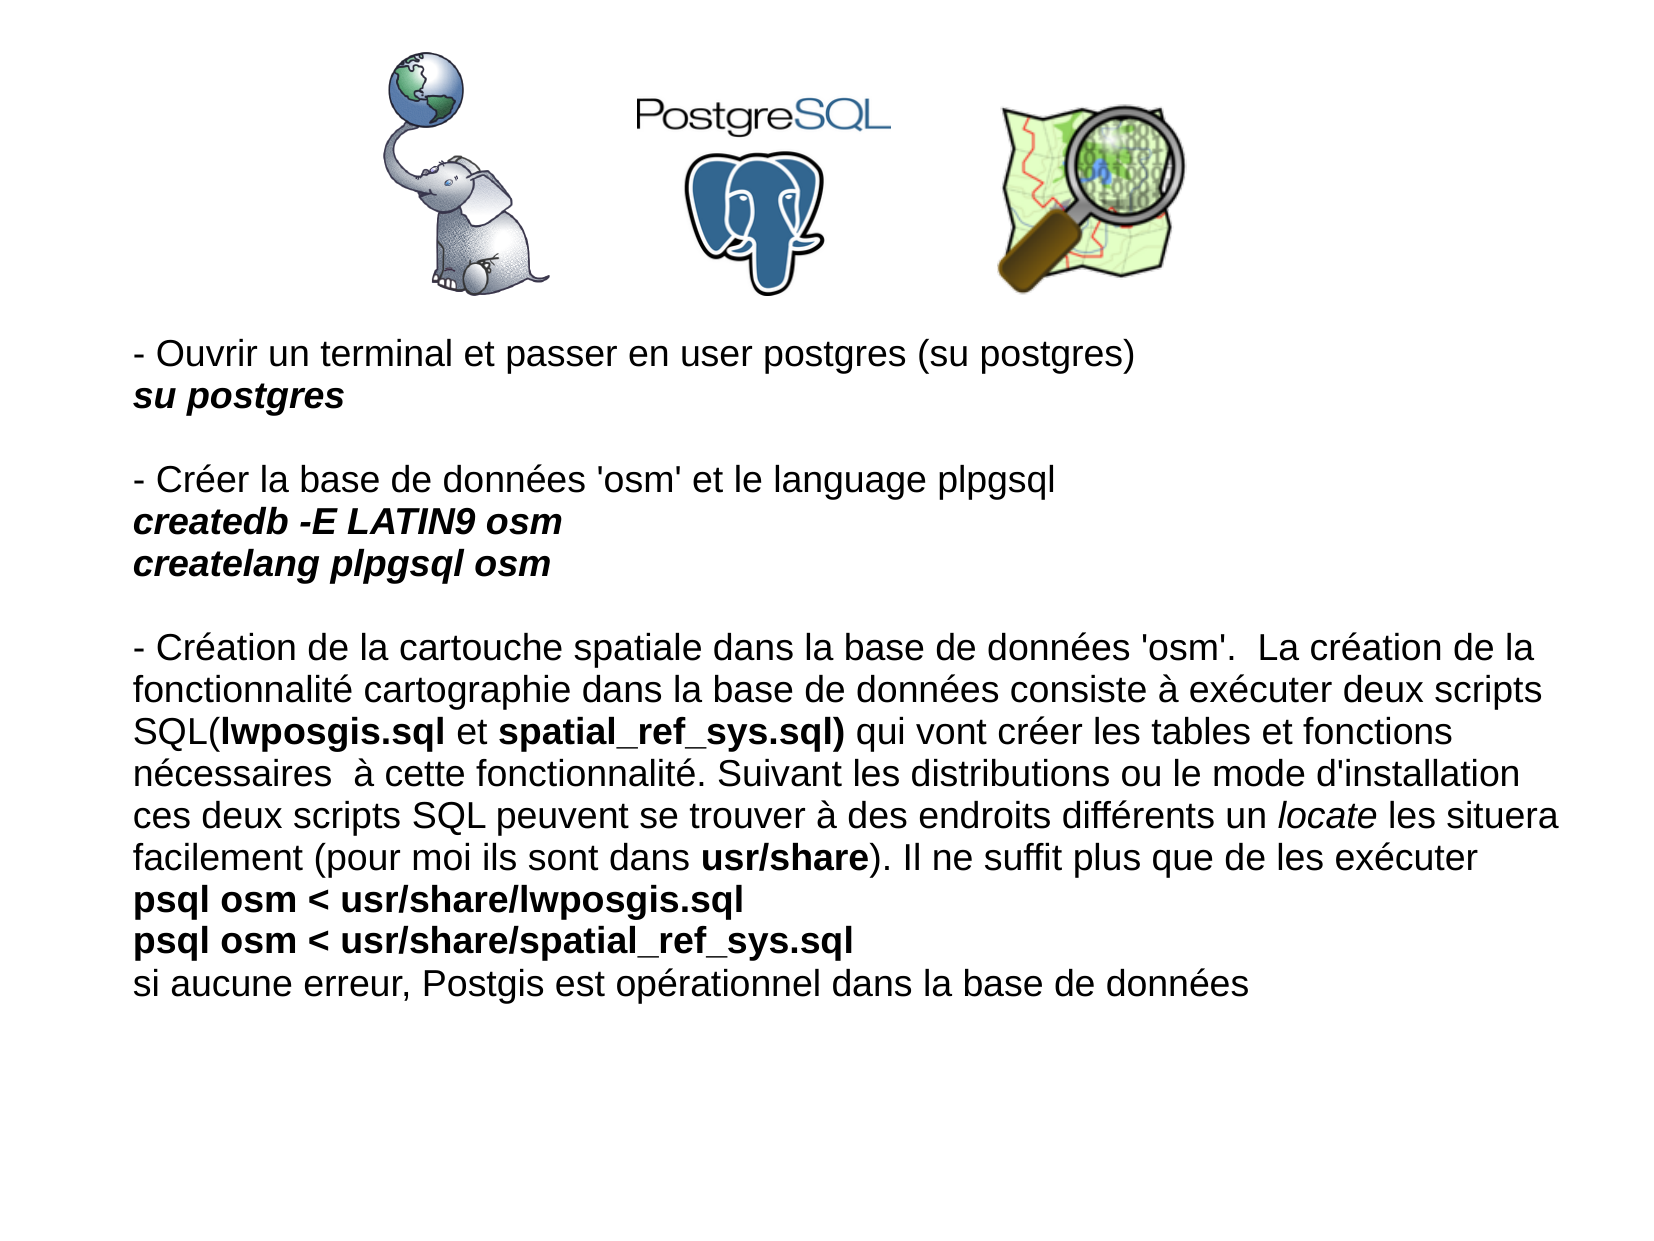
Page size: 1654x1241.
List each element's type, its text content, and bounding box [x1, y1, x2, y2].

picture [962, 100, 1190, 296]
text_box - Ouvrir un terminal et passer en user postgres (su postgres) su postgres - Créer la base de données 'osm' et le language plpgsql createdb -E LATIN9 osm createlang plpgsql osm - Création de la cartouche spatiale dans la base de données 'osm'. La création de la fonctionnalité cartographie dans la base de données consiste à exécuter deux scripts SQL(lwposgis.sql et spatial_ref_sys.sql) qui vont créer les tables et fonctions nécessaires à cette fonctionnalité. Suivant les distributions ou le mode d'installation ces deux scripts SQL peuvent se trouver à des endroits différents un locate les situera facilement (pour moi ils sont dans usr/share). Il ne suffit plus que de les exécuter psql osm < usr/share/lwposgis.sql psql osm < usr/share/spatial_ref_sys.sql si aucune erreur, Postgis est opérationnel dans la base de données [118, 324, 1595, 1054]
picture [637, 94, 891, 296]
picture [383, 52, 550, 296]
